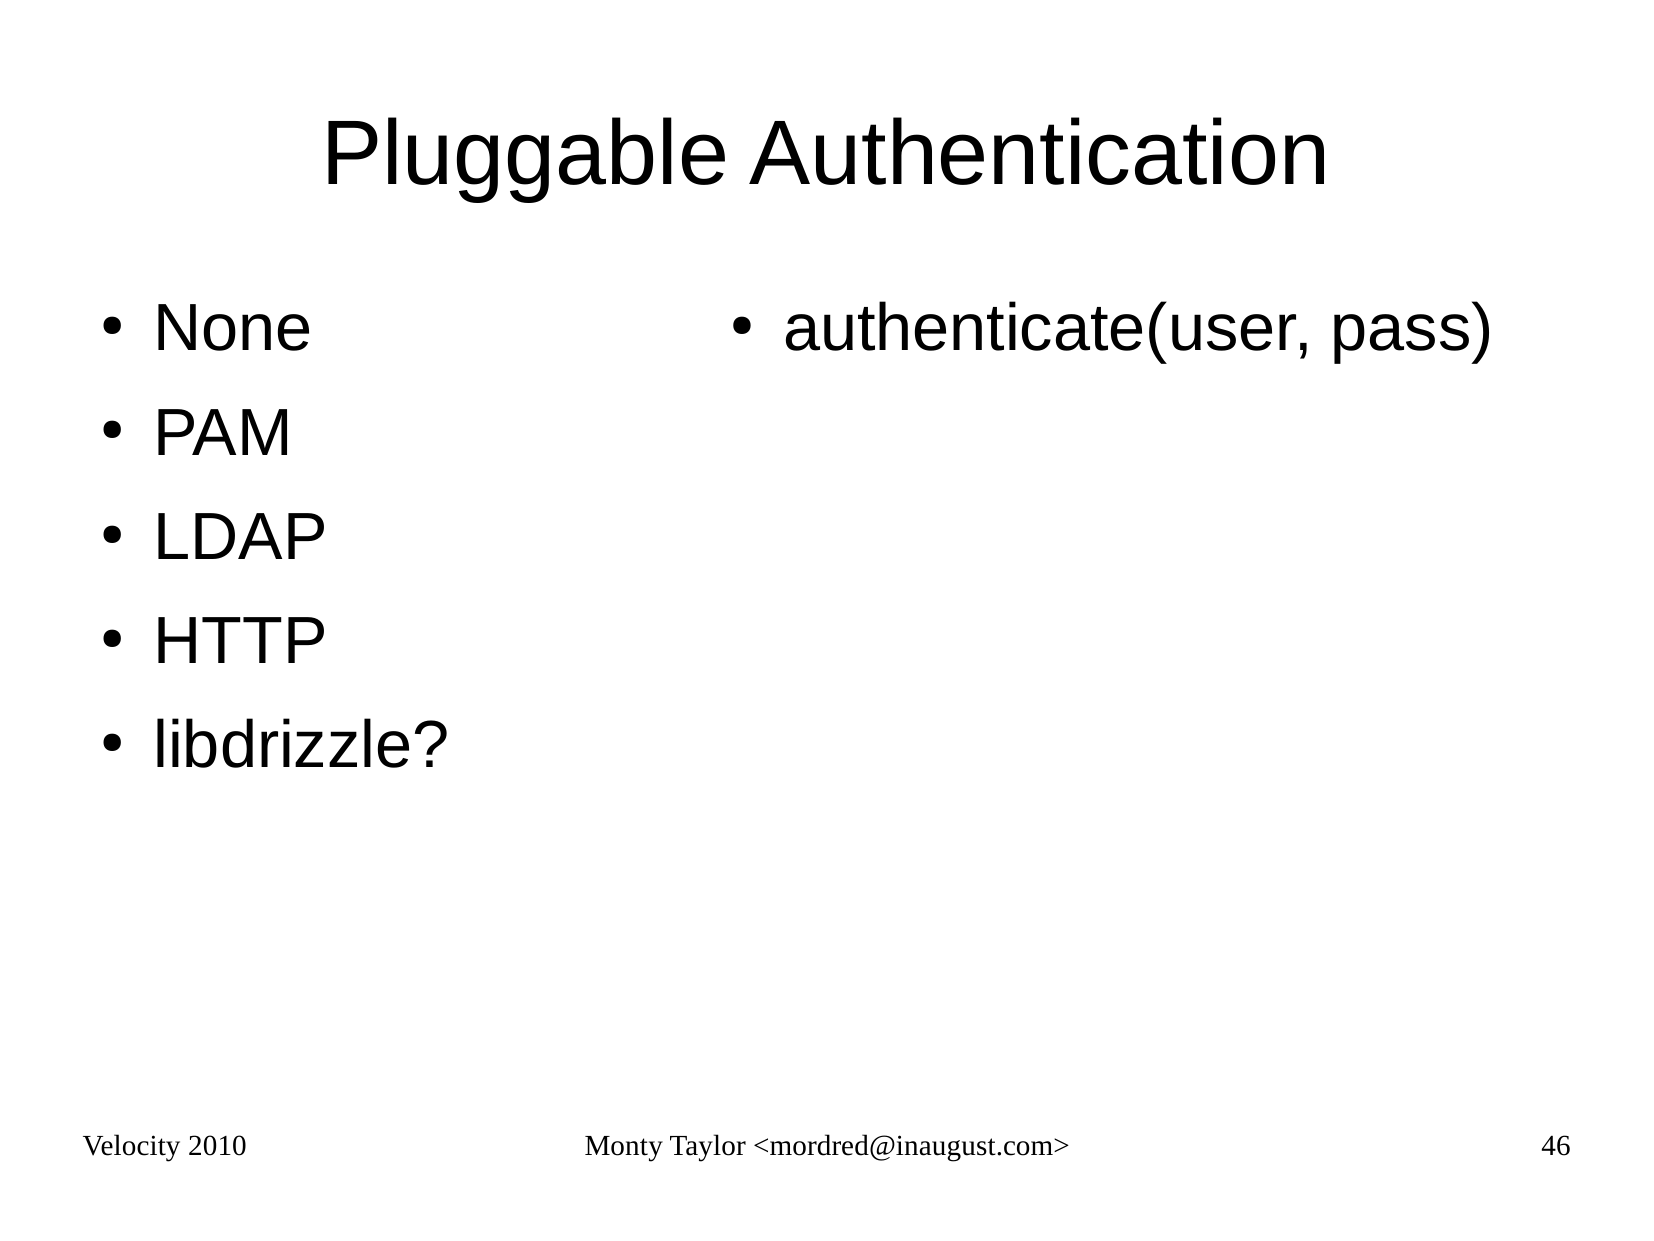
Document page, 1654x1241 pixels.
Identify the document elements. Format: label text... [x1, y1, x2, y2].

title Pluggable Authentication [82, 49, 1571, 257]
list None PAM LDAP HTTP libdrizzle? [82, 290, 712, 1109]
list authenticate(user, pass) [712, 290, 1572, 1109]
